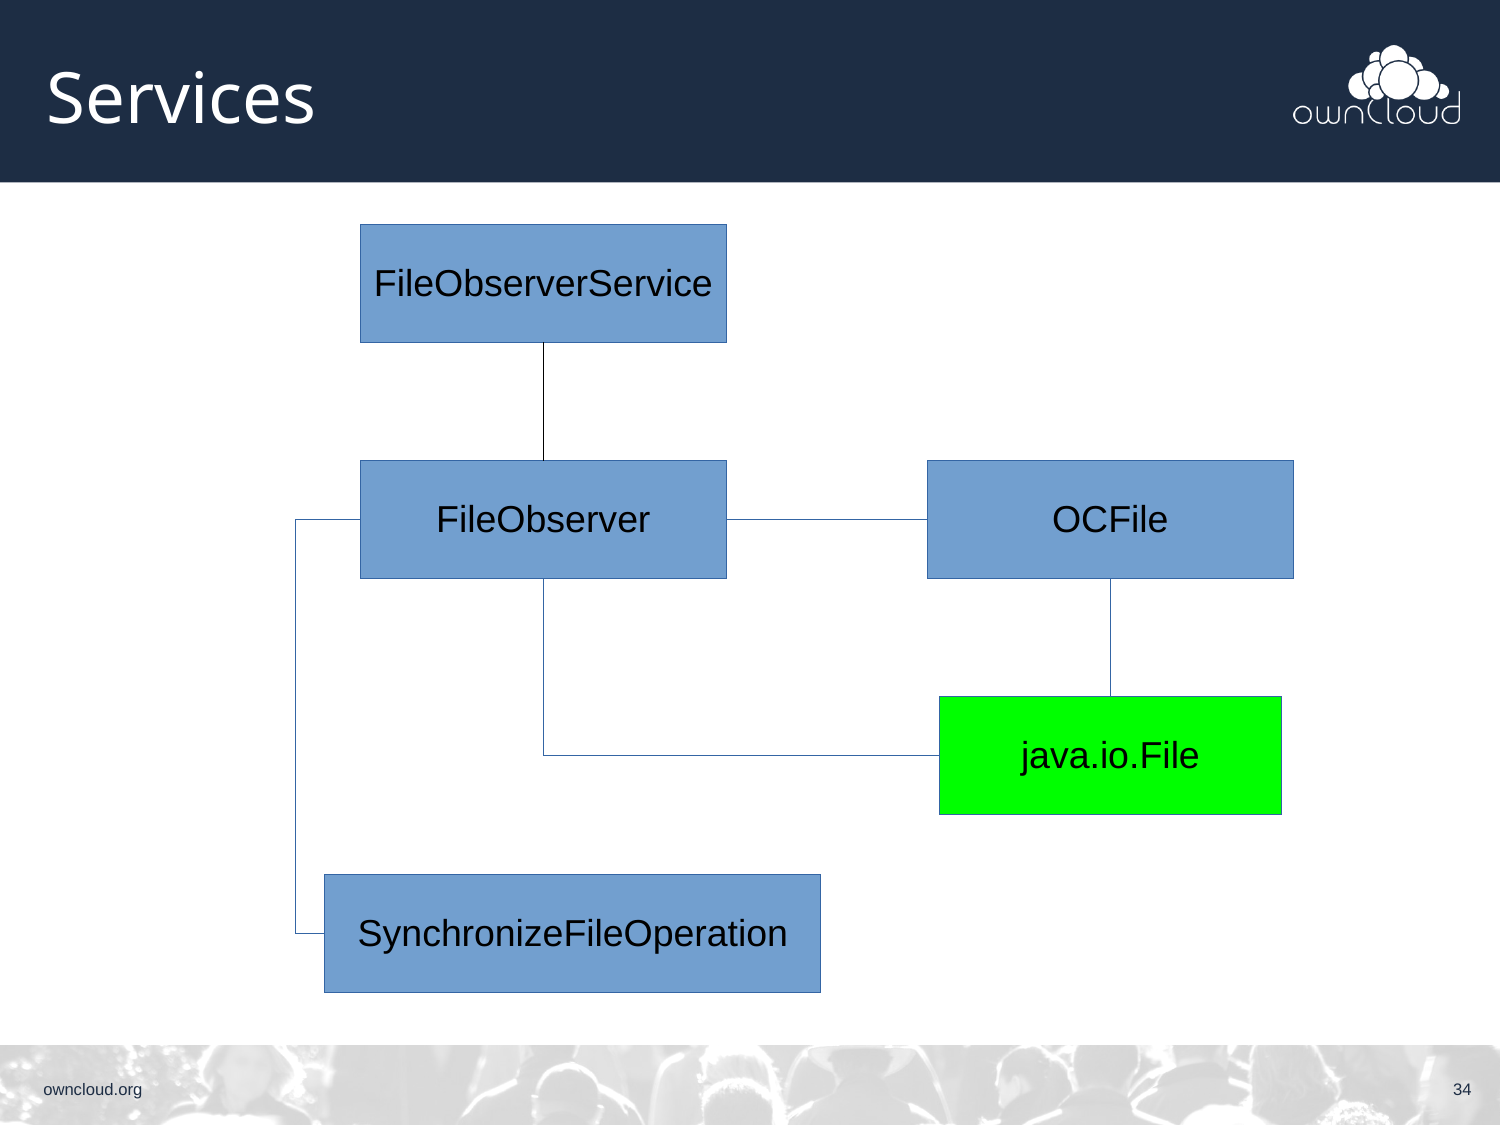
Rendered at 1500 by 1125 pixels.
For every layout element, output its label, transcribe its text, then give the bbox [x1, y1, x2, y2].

text_box OCFile [927, 460, 1294, 579]
picture [0, 1045, 1500, 1125]
text_box SynchronizeFileOperation [324, 874, 821, 993]
title Services [46, 5, 1258, 187]
text_box FileObserverService [360, 224, 727, 343]
picture [1293, 45, 1460, 124]
text_box java.io.File [939, 696, 1282, 815]
text_box FileObserver [360, 460, 727, 579]
